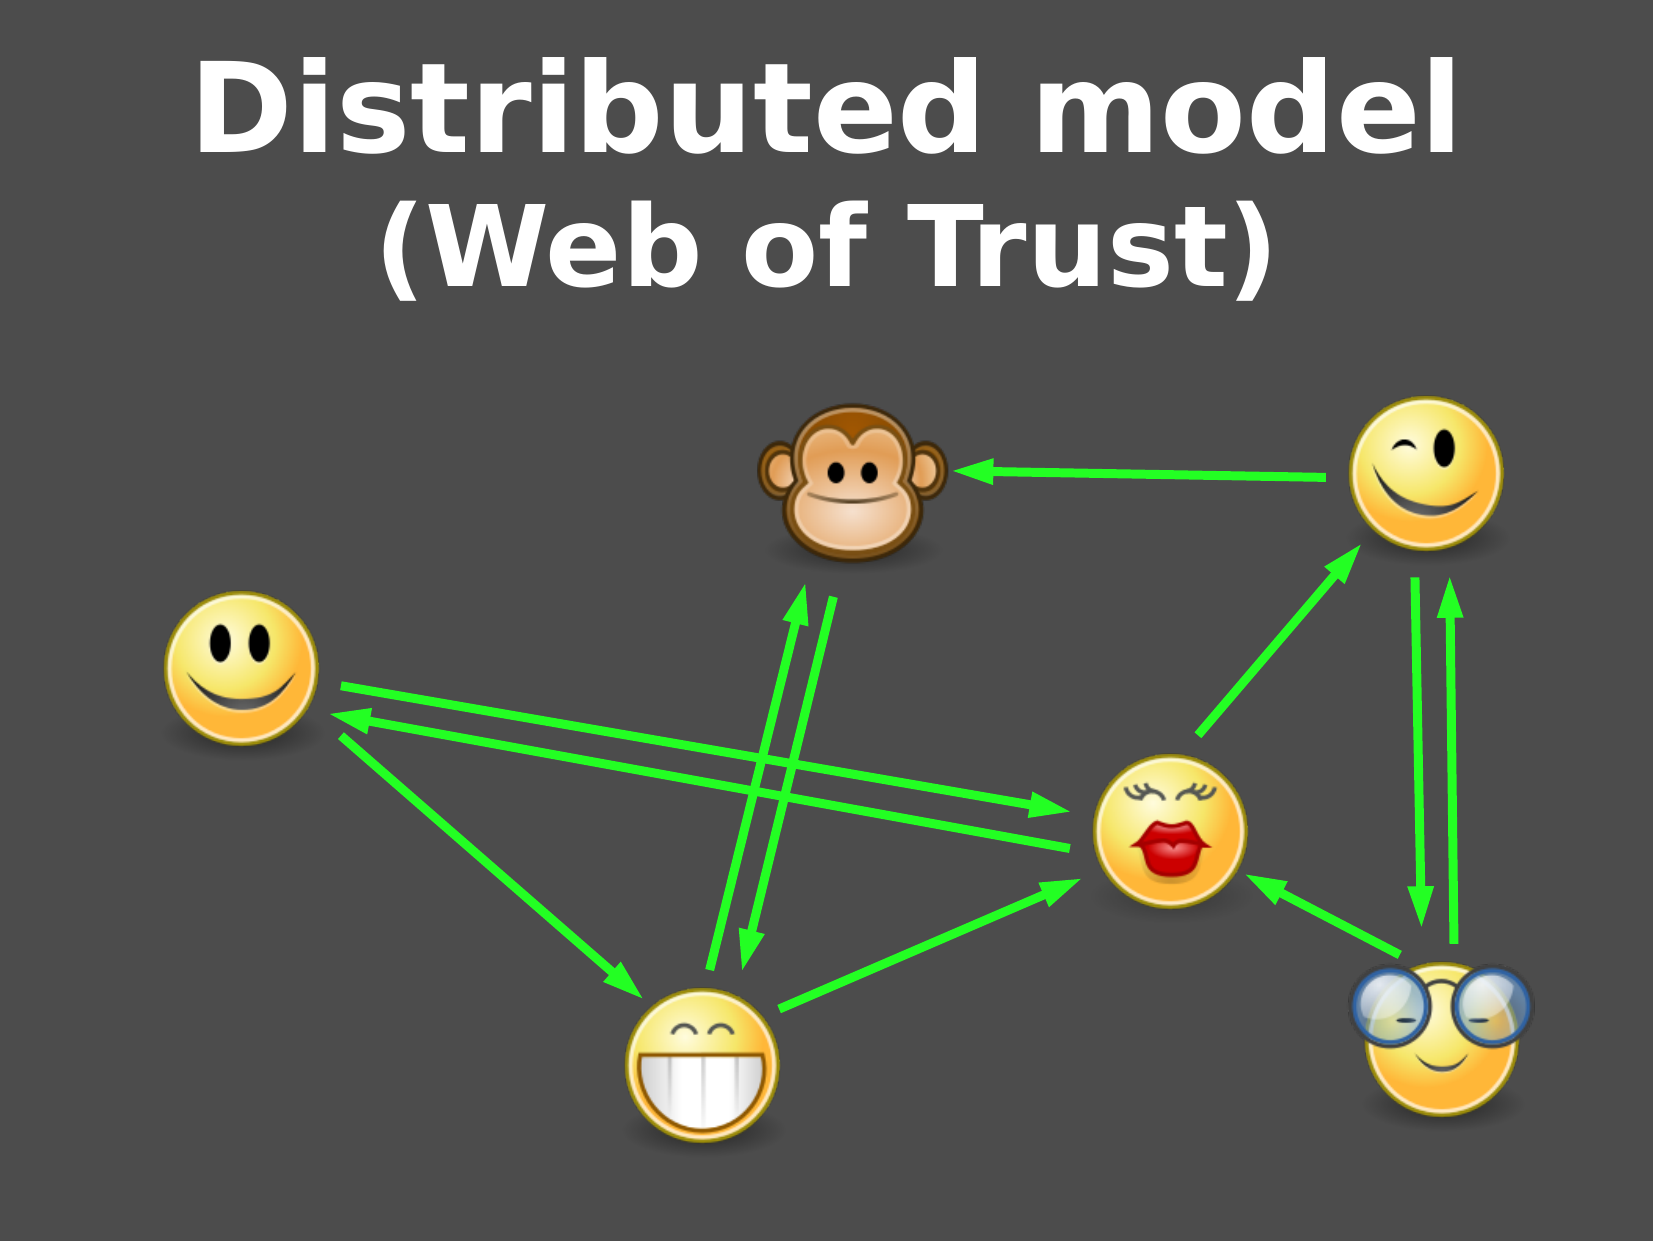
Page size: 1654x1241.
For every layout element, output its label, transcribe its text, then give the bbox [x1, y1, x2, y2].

picture [1325, 377, 1526, 578]
picture [1341, 943, 1541, 1144]
picture [753, 383, 953, 584]
picture [601, 969, 802, 1171]
text_box Distributed model (Web of Trust) [39, 28, 1615, 321]
picture [140, 572, 341, 773]
picture [1069, 735, 1270, 936]
picture [1325, 569, 1330, 578]
